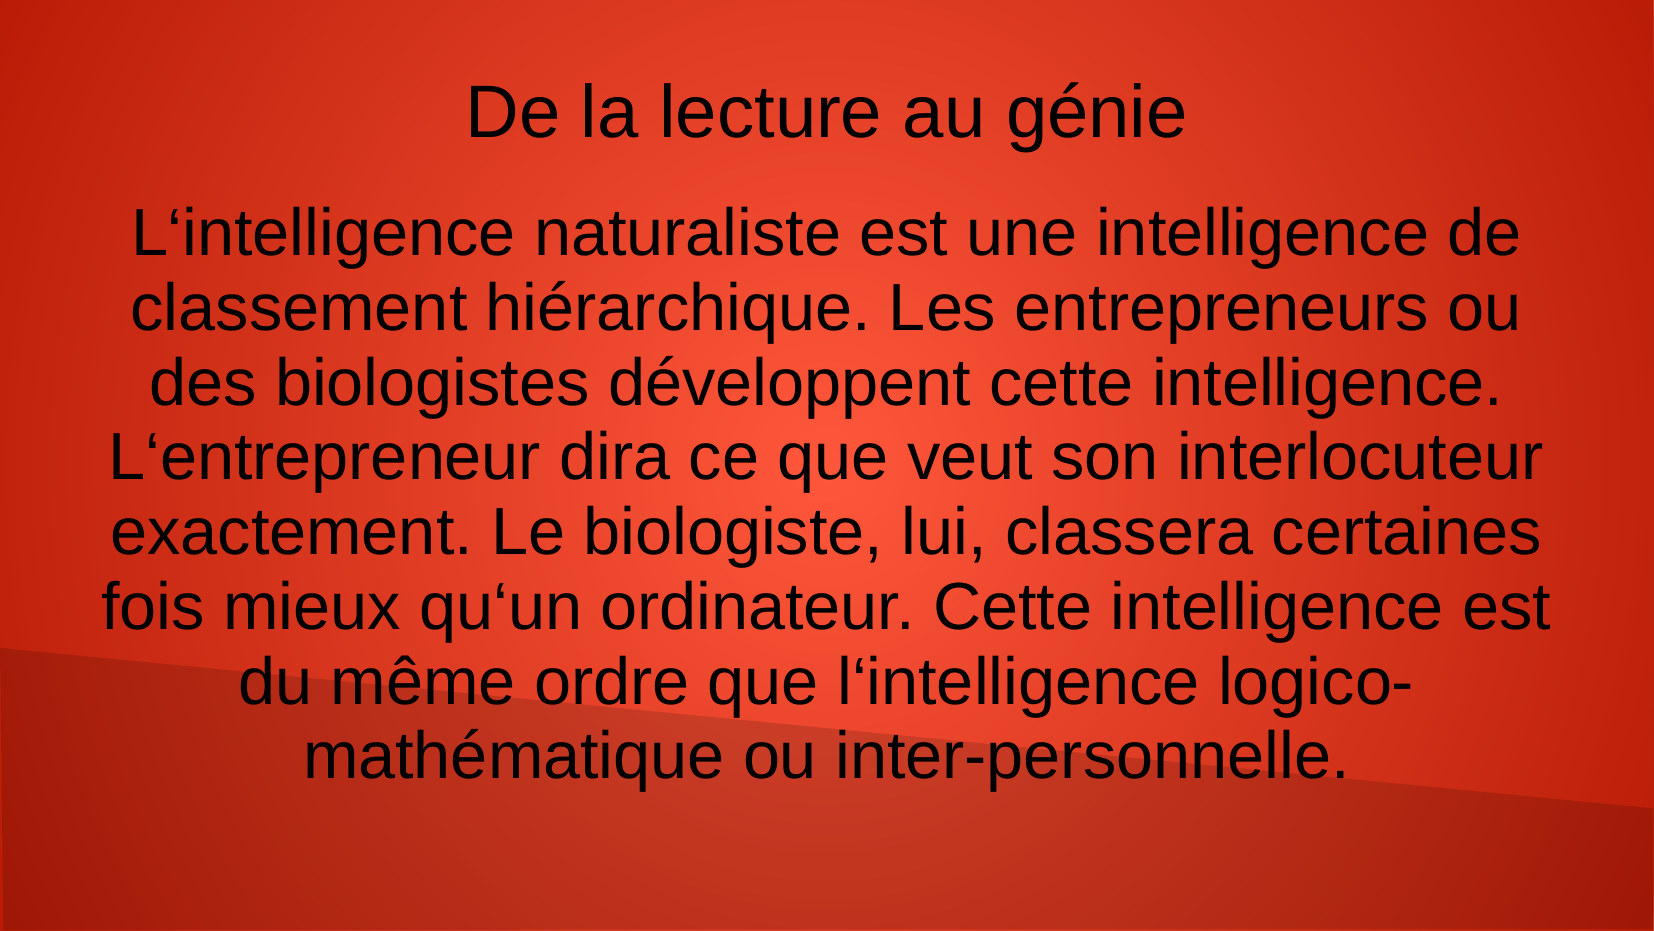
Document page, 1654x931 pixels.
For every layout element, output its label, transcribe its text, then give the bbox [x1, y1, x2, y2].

subtitle L‘intelligence naturaliste est une intelligence de classement hiérarchique. Les entrepreneurs ou des biologistes développent cette intelligence. L‘entrepreneur dira ce que veut son interlocuteur exactement. Le biologiste, lui, classera certaines fois mieux qu‘un ordinateur. Cette intelligence est du même ordre que l‘intelligence logico-mathématique ou inter-personnelle. [82, 195, 1571, 794]
title De la lecture au génie [82, 35, 1571, 189]
